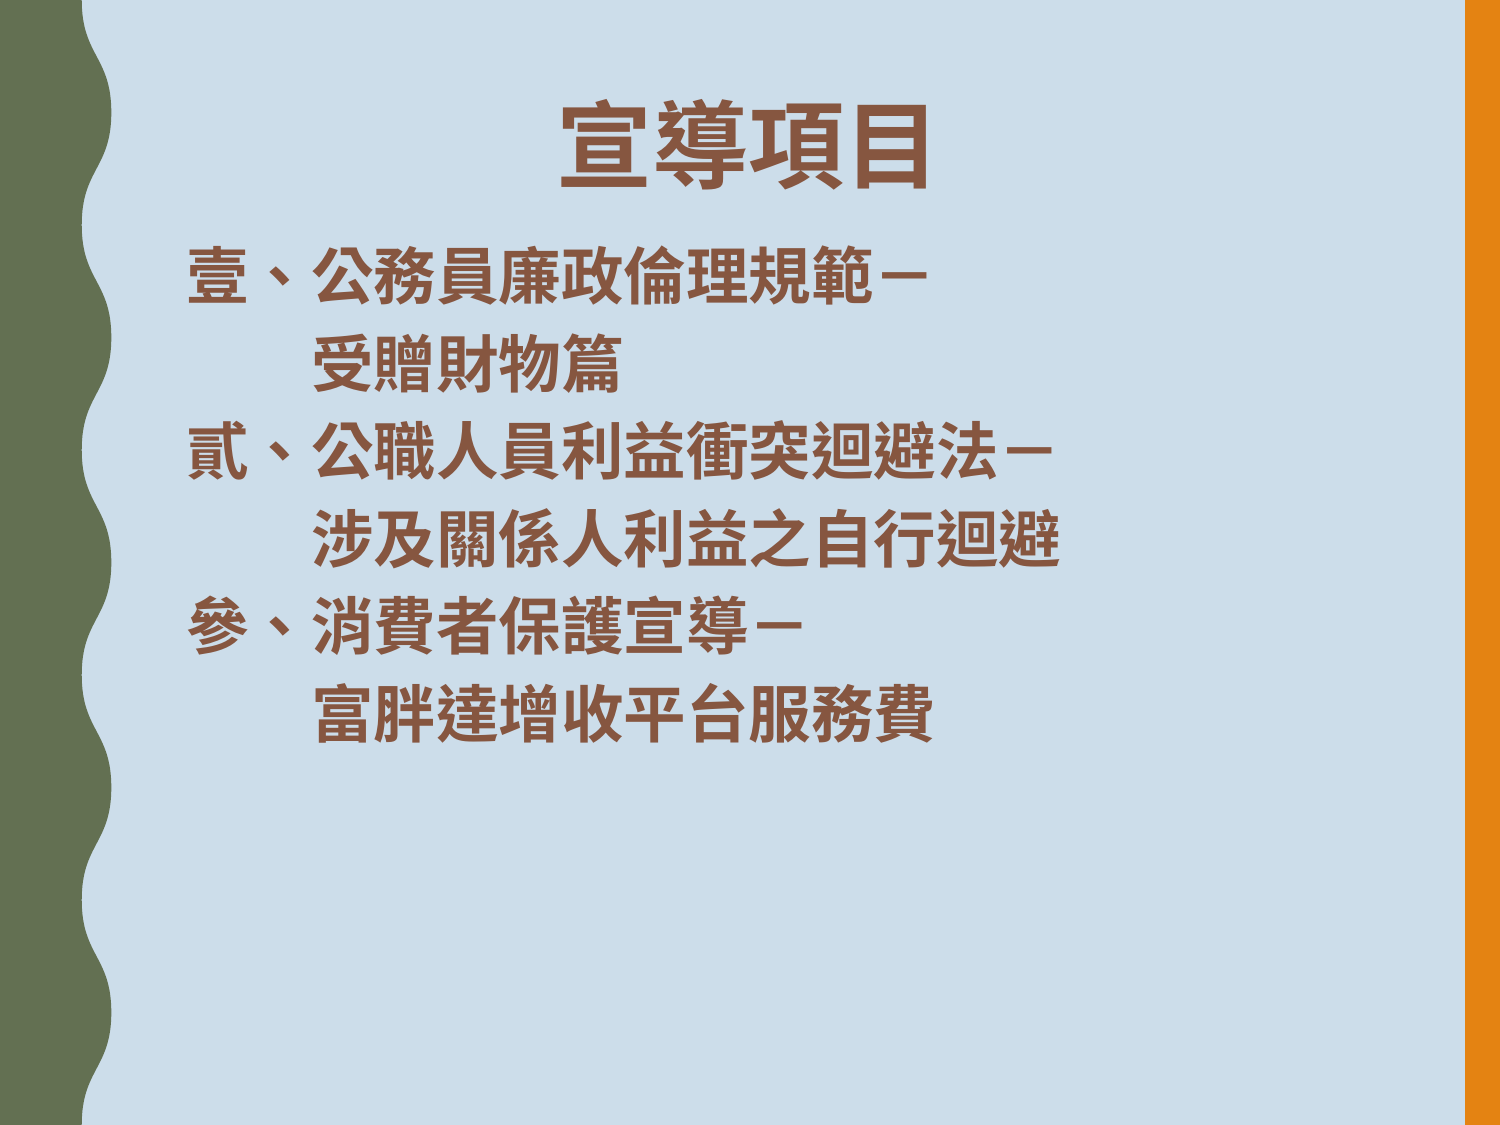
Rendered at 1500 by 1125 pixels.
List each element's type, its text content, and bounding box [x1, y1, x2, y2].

text_box 宣導項目 [163, 78, 1333, 229]
text_box 壹、公務員廉政倫理規範－ 受贈財物篇 貳、公職人員利益衝突迴避法－ 涉及關係人利益之自行迴避 參、消費者保護宣導－ 富胖達增收平台服務費 [161, 229, 1477, 1046]
